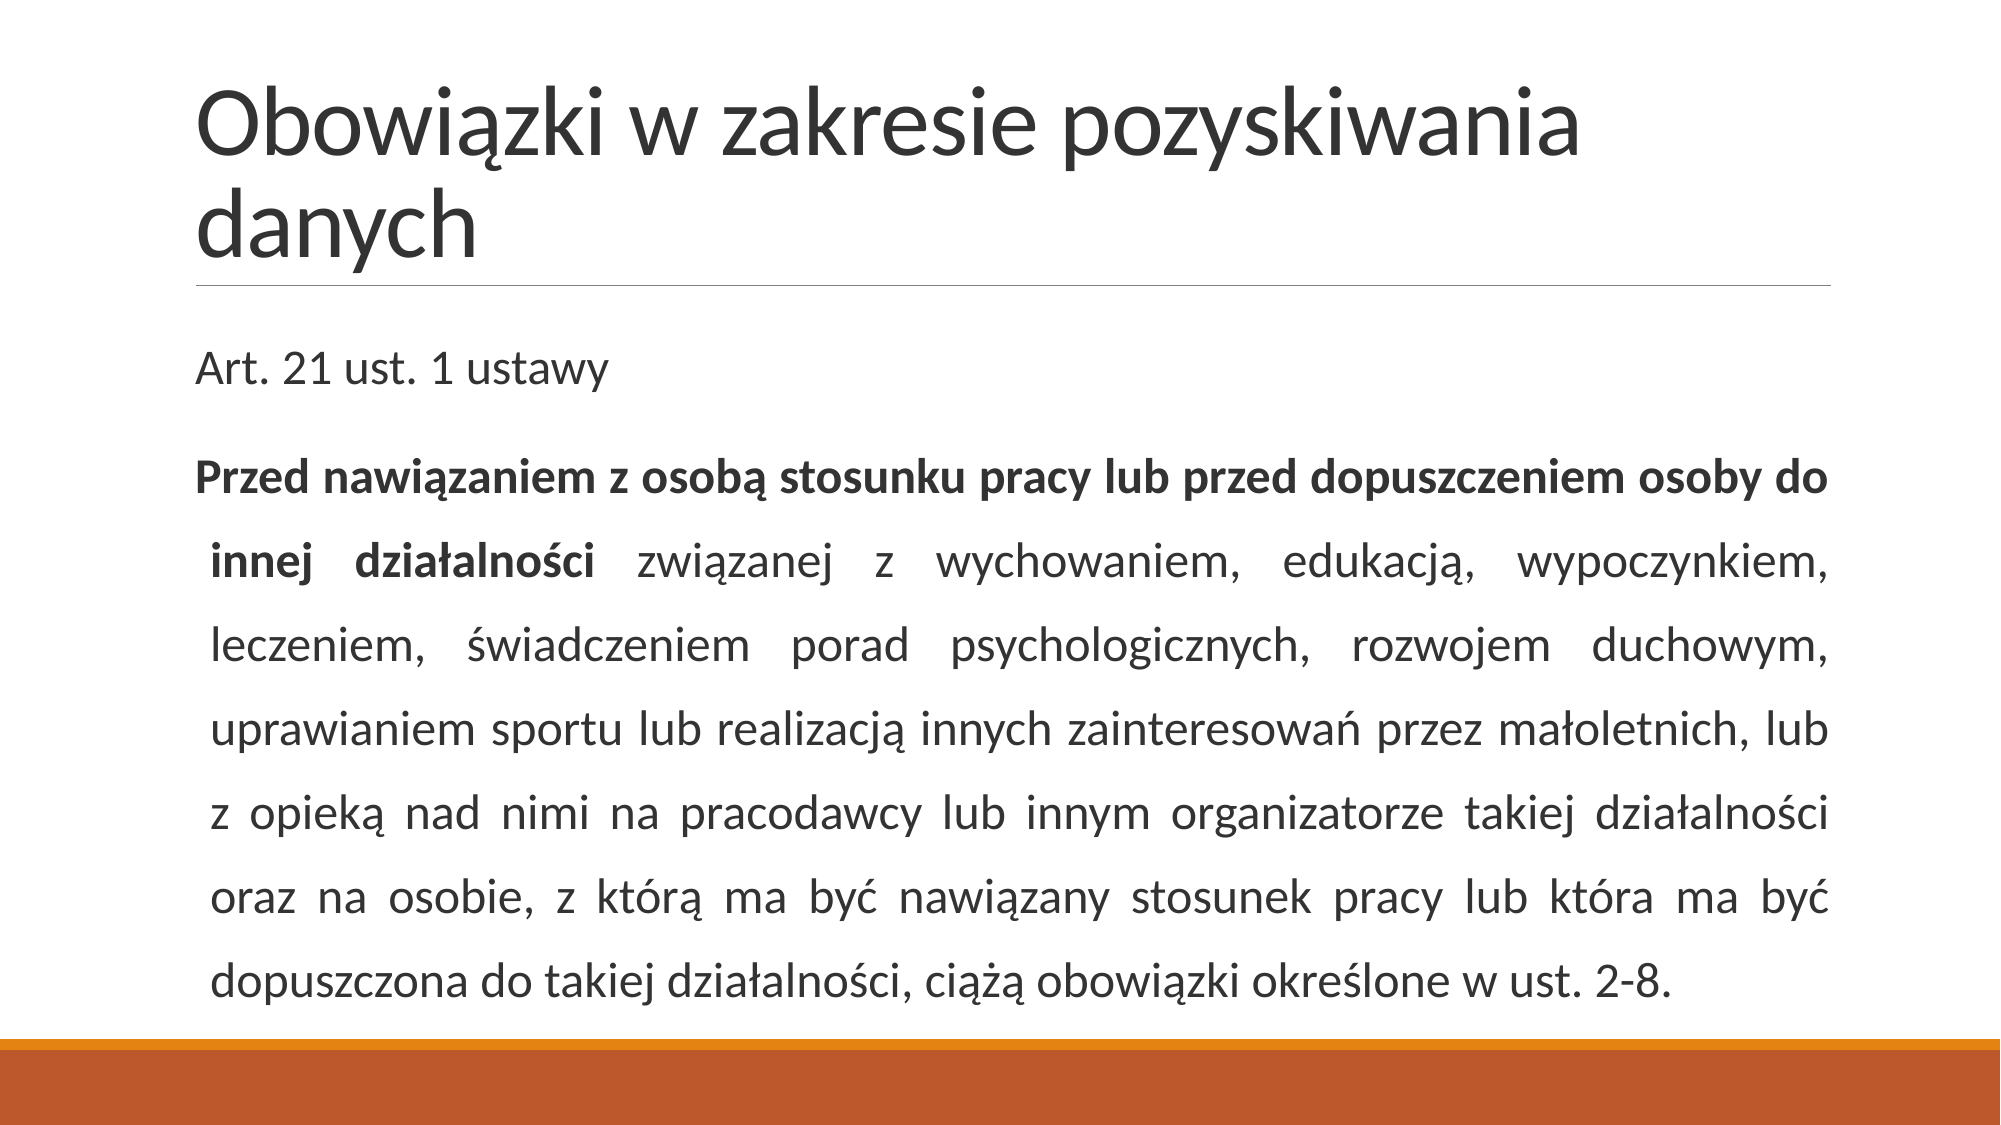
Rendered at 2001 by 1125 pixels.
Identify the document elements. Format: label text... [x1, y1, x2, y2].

title Obowiązki w zakresie pozyskiwania danych [180, 47, 1831, 286]
list Art. 21 ust. 1 ustawy Przed nawiązaniem z osobą stosunku pracy lub przed dopuszczeniem osoby do innej działalności związanej z wychowaniem, edukacją, wypoczynkiem, leczeniem, świadczeniem porad psychologicznych, rozwojem duchowym, uprawianiem sportu lub realizacją innych zainteresowań przez małoletnich, lub z opieką nad nimi na pracodawcy lub innym organizatorze takiej działalności oraz na osobie, z którą ma być nawiązany stosunek pracy lub która ma być dopuszczona do takiej działalności, ciążą obowiązki określone w ust. 2-8. [180, 302, 1831, 1041]
